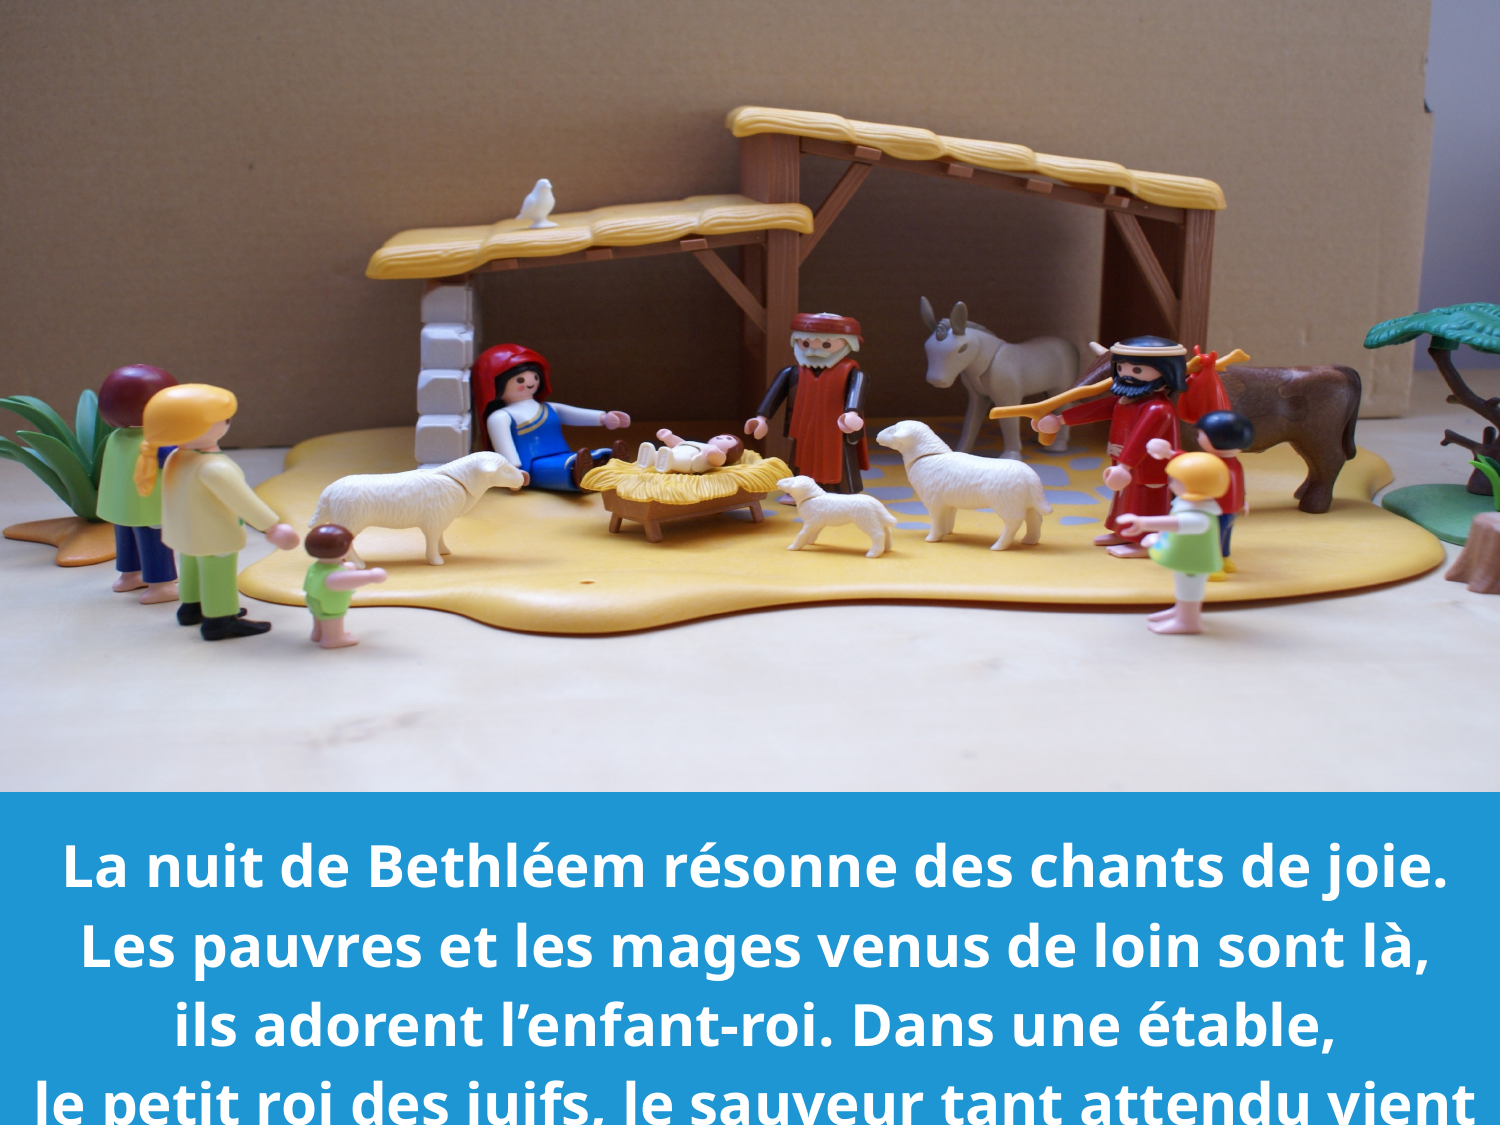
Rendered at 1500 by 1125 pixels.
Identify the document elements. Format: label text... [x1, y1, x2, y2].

text_box La nuit de Bethléem résonne des chants de joie. Les pauvres et les mages venus de loin sont là, ils adorent l’enfant-roi. Dans une étable, le petit roi des juifs, le sauveur tant attendu vient de naître. [5, 810, 1500, 1125]
picture [0, 0, 1500, 792]
